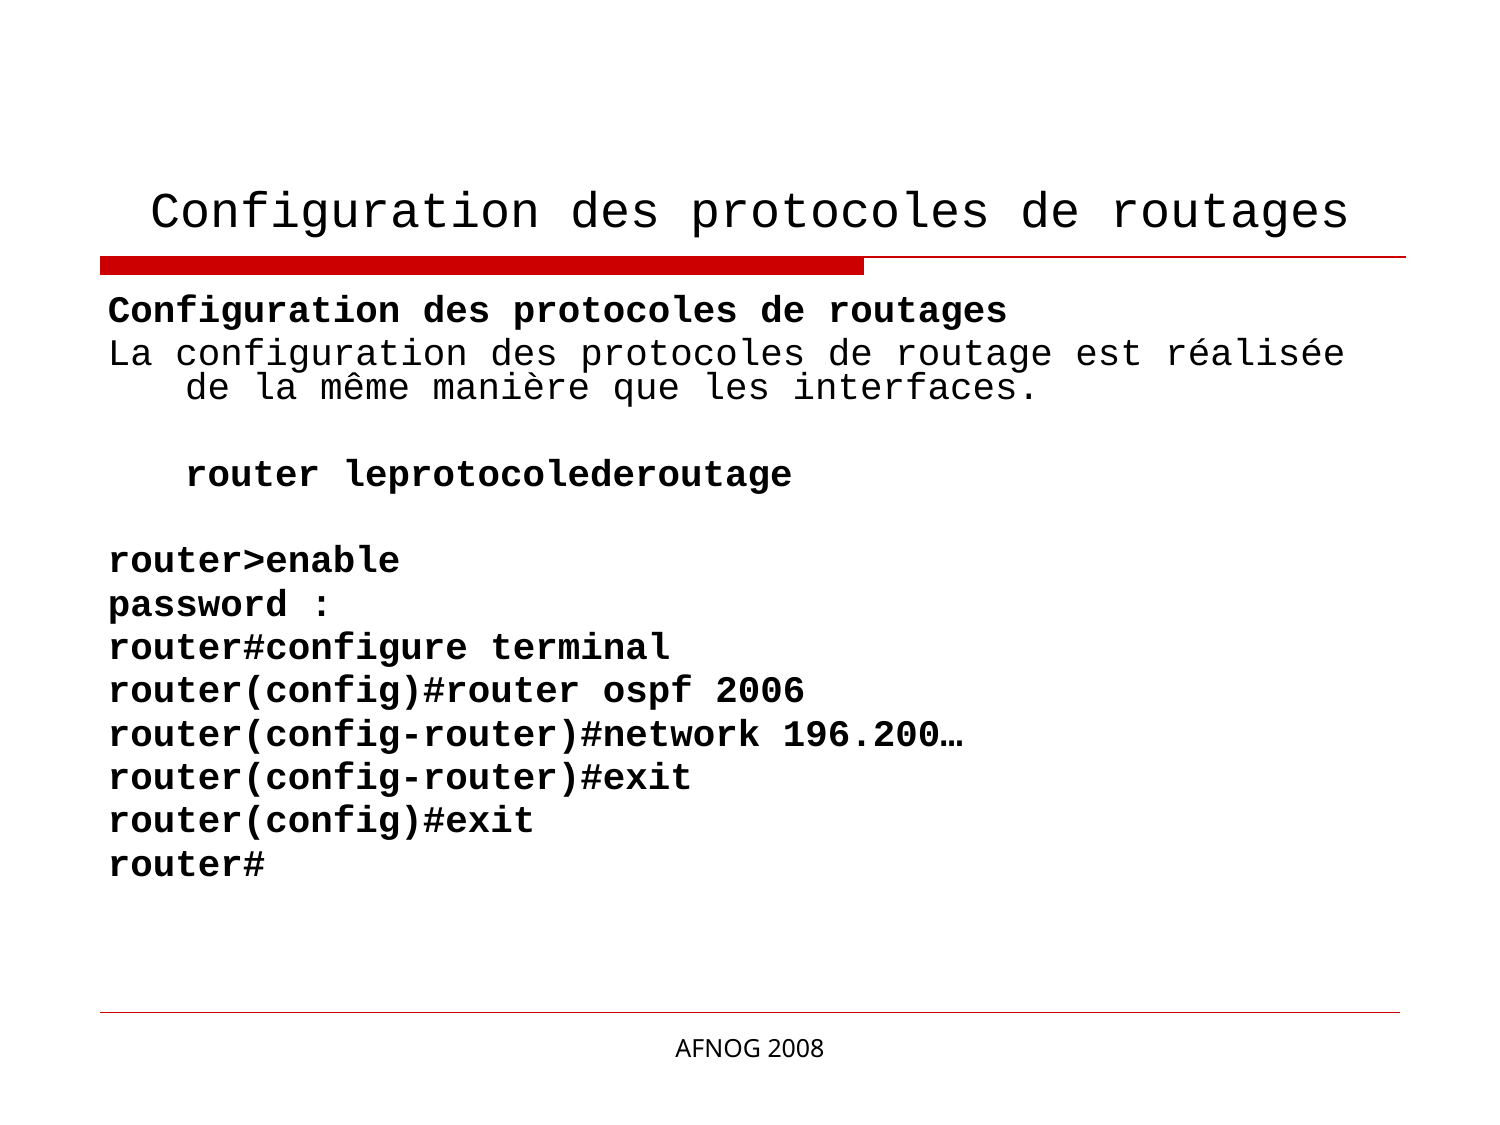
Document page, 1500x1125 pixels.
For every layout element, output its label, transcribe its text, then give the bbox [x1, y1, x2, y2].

title Configuration des protocoles de routages [94, 49, 1407, 250]
list Configuration des protocoles de routages La configuration des protocoles de routage est réalisée de la même manière que les interfaces. router leprotocolederoutage router>enable password : router#configure terminal router(config)#router ospf 2006 router(config-router)#network 196.200… router(config-router)#exit router(config)#exit router# [92, 287, 1406, 988]
text_box AFNOG 2008 [512, 1024, 988, 1103]
